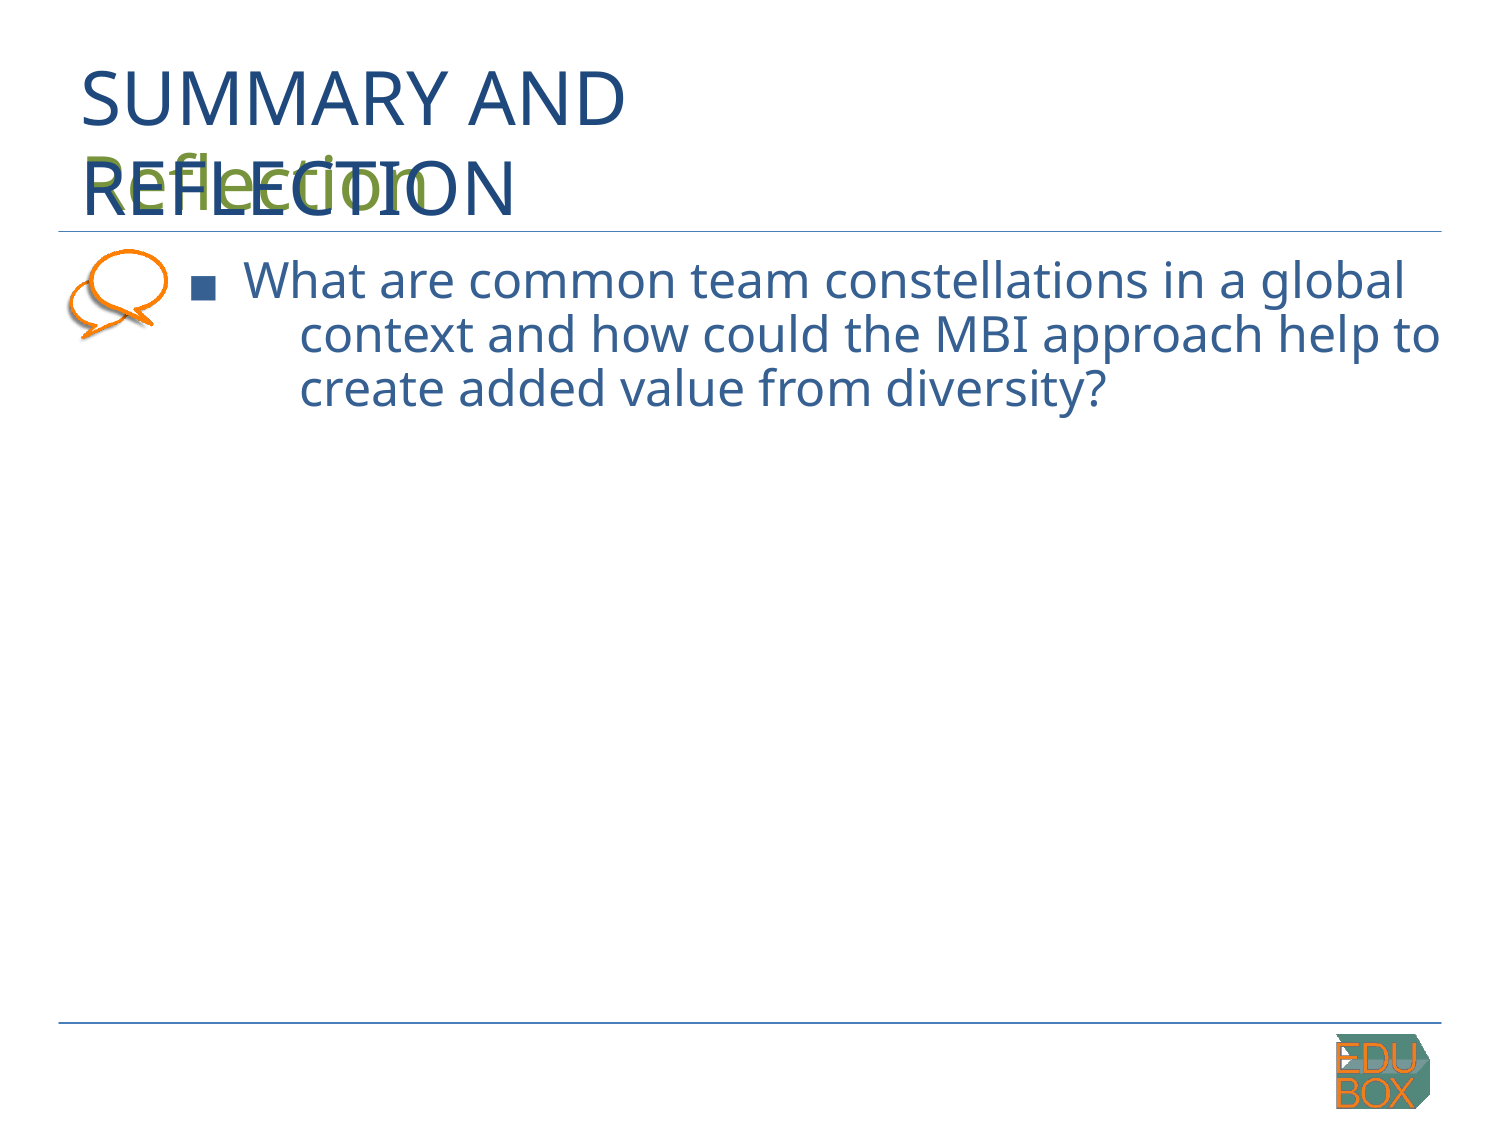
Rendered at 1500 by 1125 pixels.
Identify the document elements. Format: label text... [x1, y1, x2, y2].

list Reflection [64, 153, 1040, 247]
title SUMMARY AND REFLECTION [64, 42, 1377, 153]
picture [64, 249, 168, 345]
picture [1328, 1028, 1437, 1114]
text_box What are common team constellations in a global context and how could the MBI approach help to create added value from diversity? [171, 247, 1475, 998]
